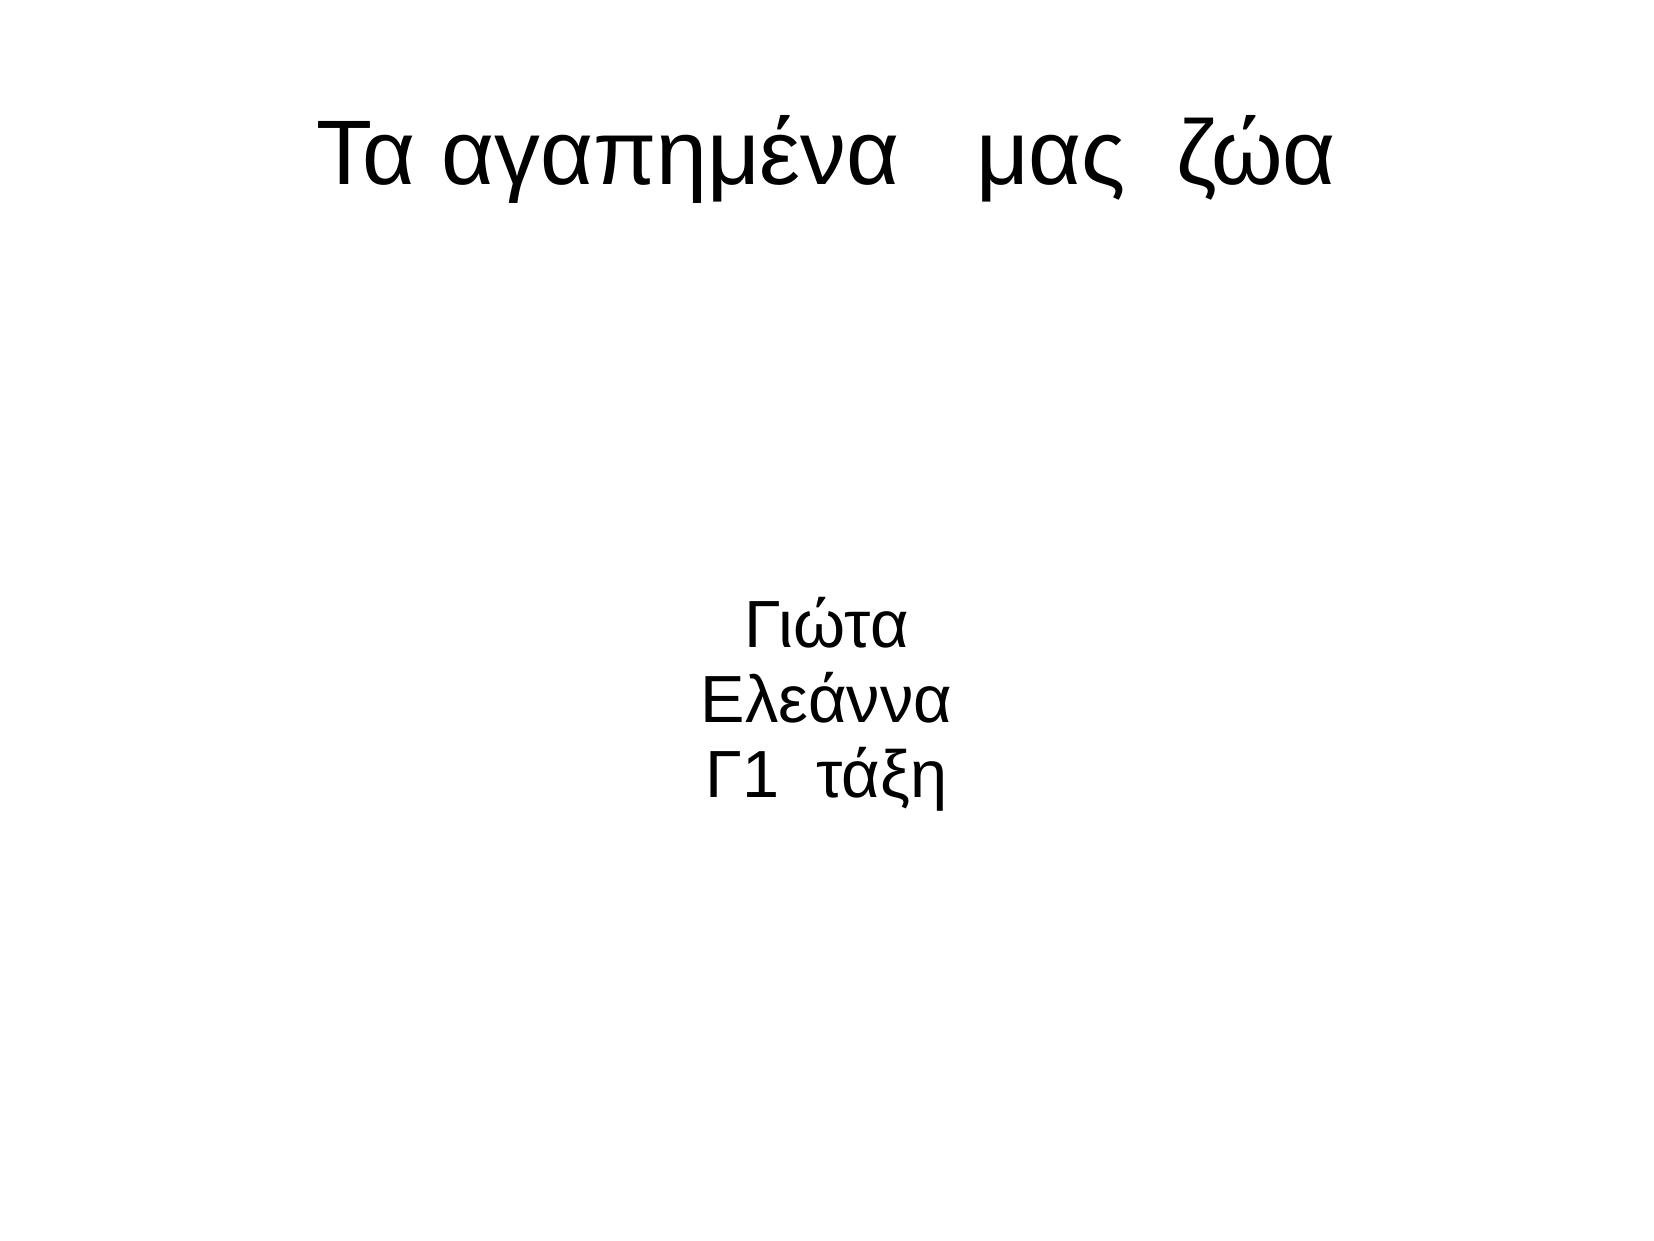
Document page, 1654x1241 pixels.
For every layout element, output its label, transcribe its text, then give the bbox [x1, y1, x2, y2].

title Τα αγαπημένα μας ζώα [82, 49, 1571, 257]
subtitle Γιώτα Ελεάννα Γ1 τάξη [82, 290, 1571, 1109]
